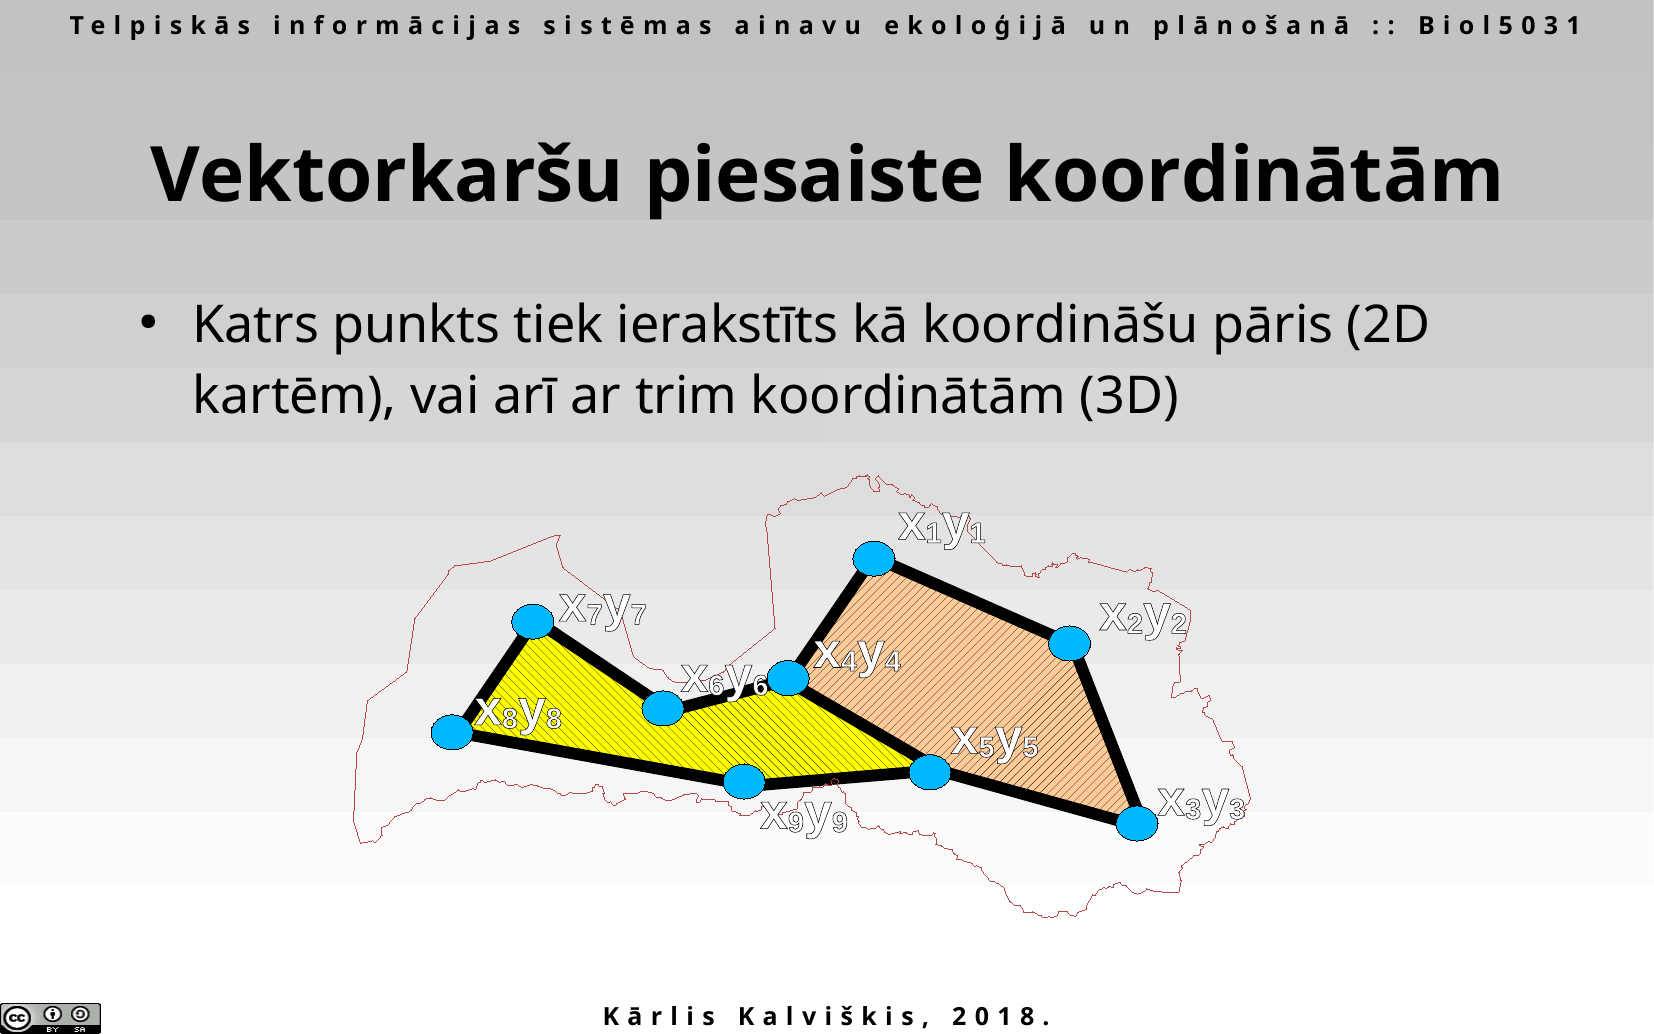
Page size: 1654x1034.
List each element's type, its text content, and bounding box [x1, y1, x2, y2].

text_box x1y1 [897, 490, 986, 554]
text_box x3y3 [1157, 766, 1246, 830]
text_box x9y9 [760, 779, 849, 843]
picture [0, 0, 1654, 1034]
text_box x5y5 [950, 704, 1039, 768]
text_box [431, 714, 474, 750]
text_box x6y6 [680, 642, 769, 707]
title Vektorkaršu piesaiste koordinātām [121, 85, 1534, 259]
list Katrs punkts tiek ierakstīts kā koordināšu pāris (2D kartēm), vai arī ar trim koordinātām (3D) [121, 287, 1534, 939]
text_box [506, 541, 1157, 842]
text_box x7y7 [558, 572, 647, 636]
text_box x8y8 [474, 675, 563, 740]
text_box x4y4 [813, 618, 902, 682]
text_box x2y2 [1099, 580, 1188, 645]
